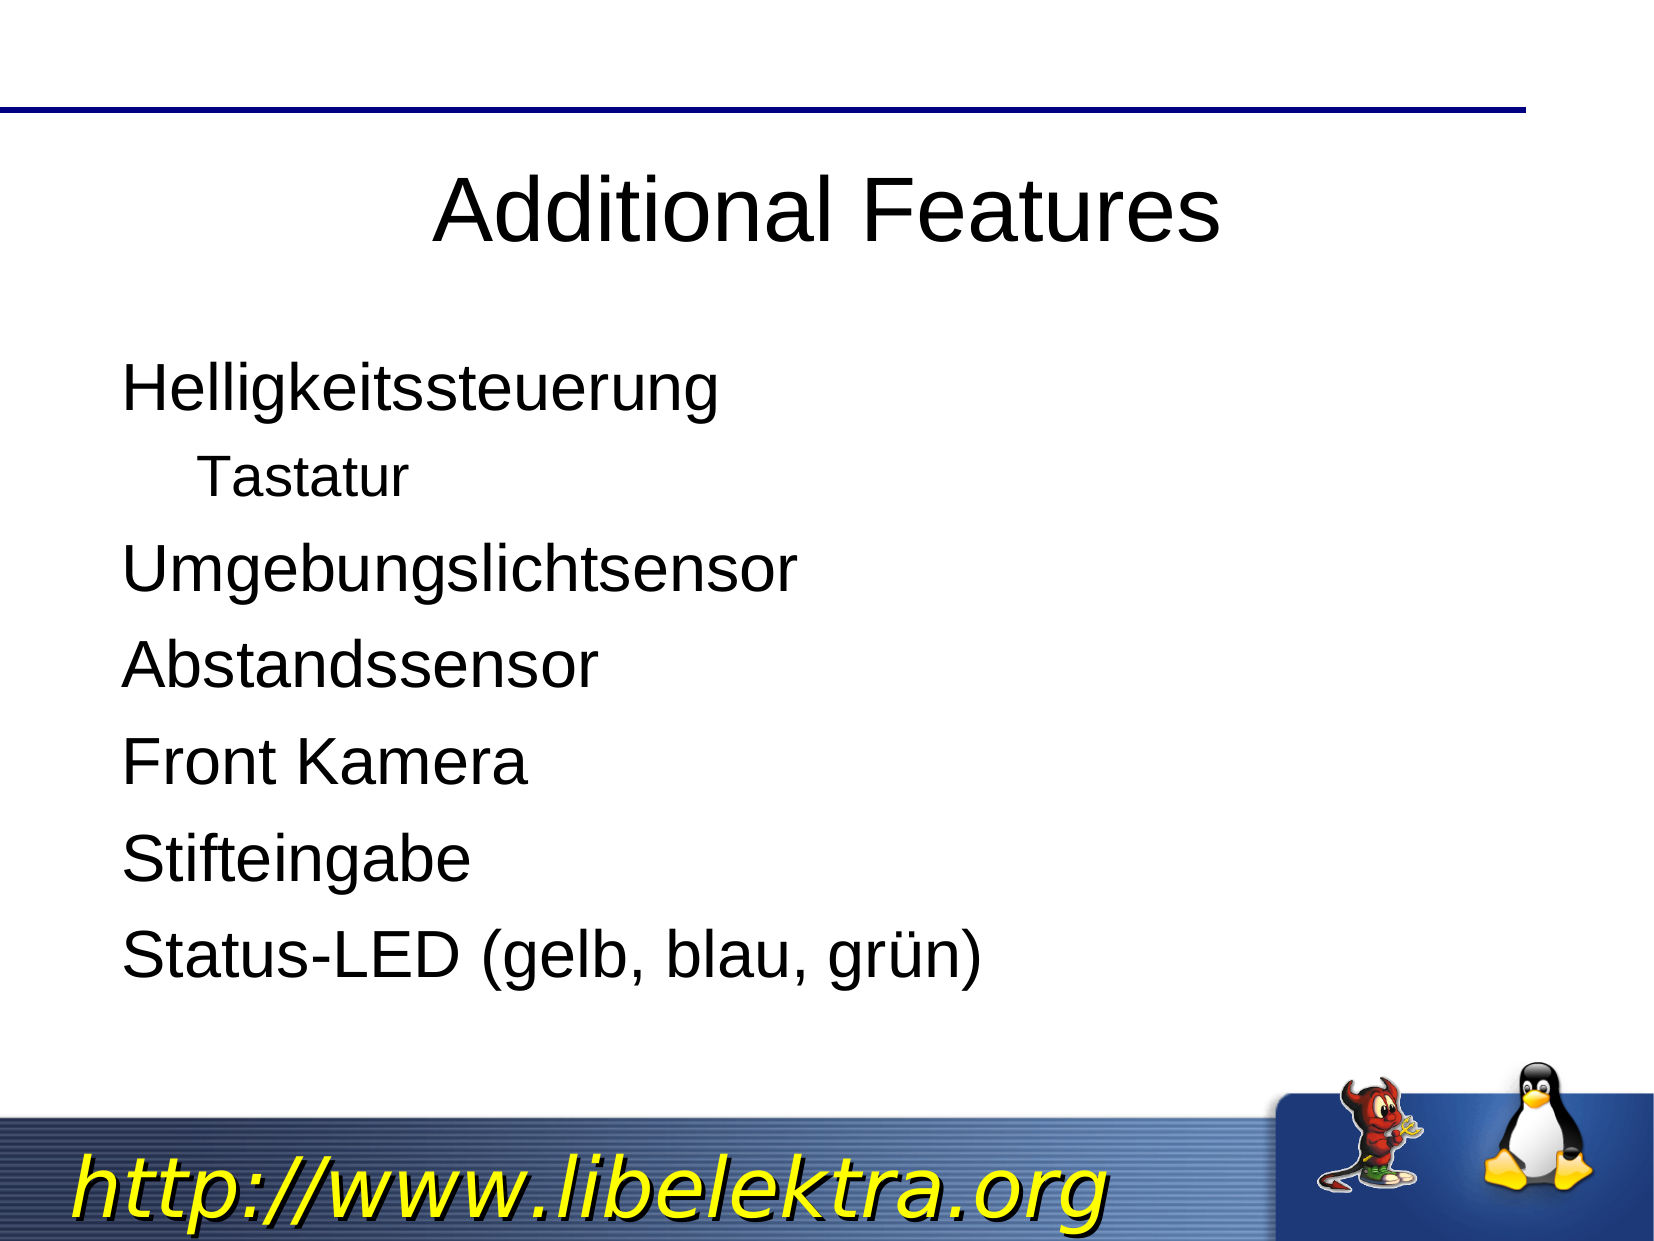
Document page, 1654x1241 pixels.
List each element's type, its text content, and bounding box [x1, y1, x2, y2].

picture [0, 1061, 1654, 1241]
title Additional Features [121, 102, 1534, 311]
list Helligkeitssteuerung Tastatur Umgebungslichtsensor Abstandssensor Front Kamera Stifteingabe Status-LED (gelb, blau, grün) [121, 344, 1534, 1127]
